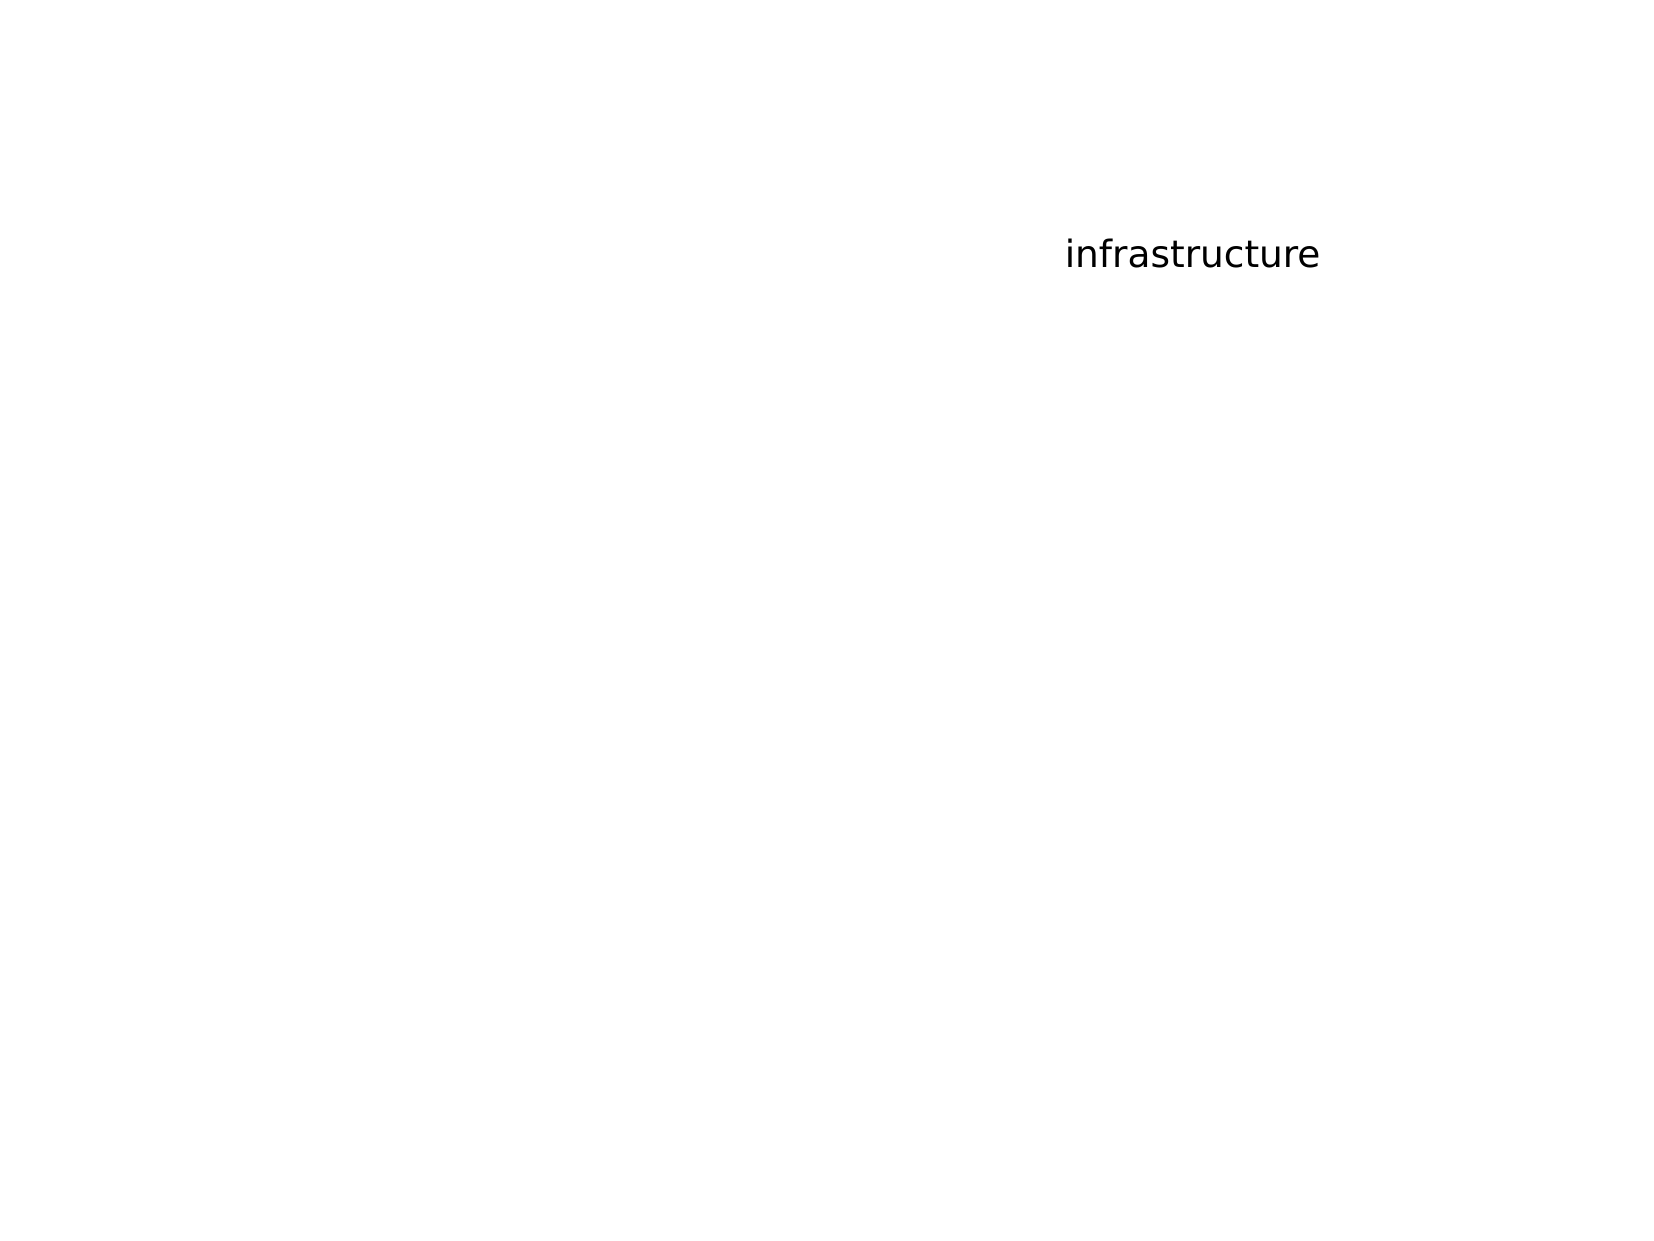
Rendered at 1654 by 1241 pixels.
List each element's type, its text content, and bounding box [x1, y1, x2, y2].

text_box infrastructure [1050, 225, 1336, 284]
